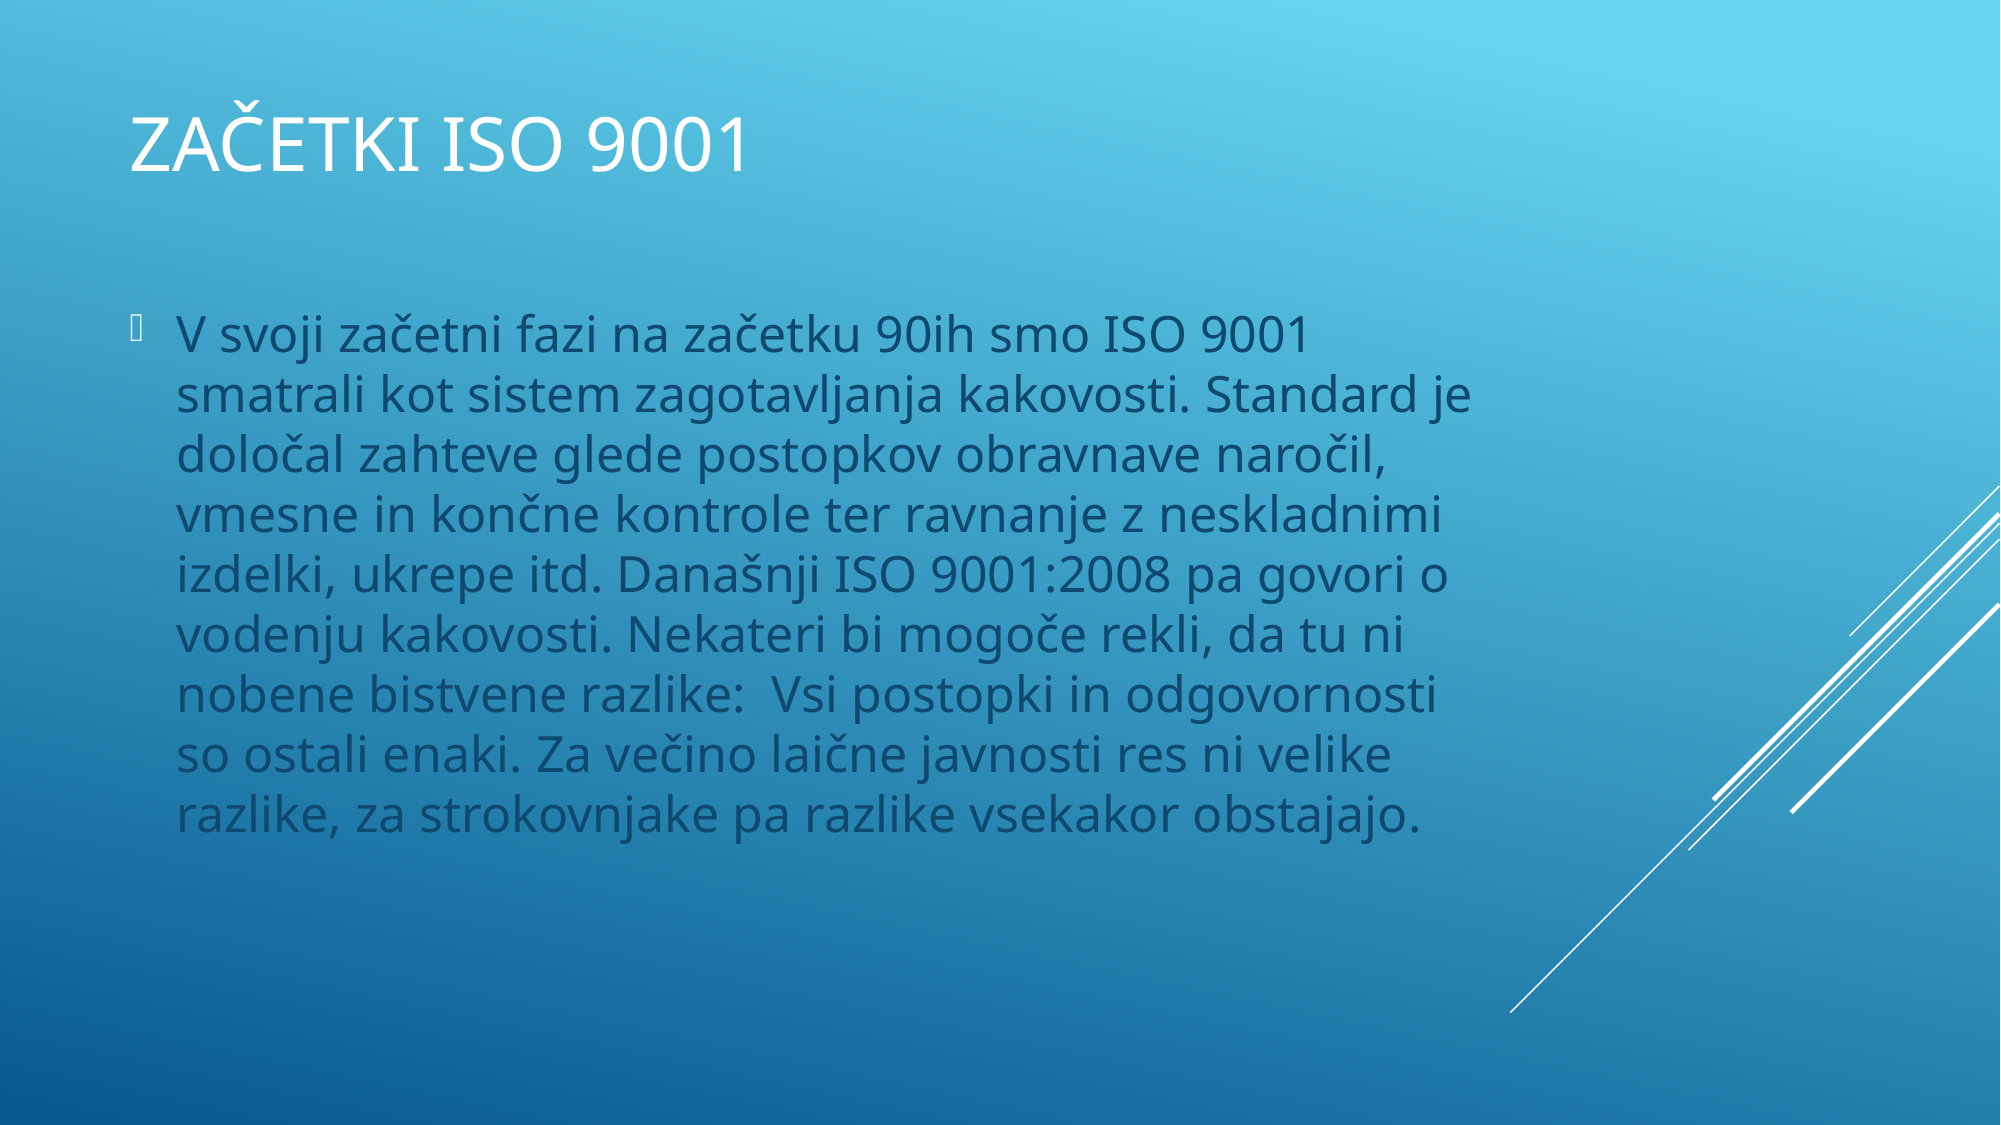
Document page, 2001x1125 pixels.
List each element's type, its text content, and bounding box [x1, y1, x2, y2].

list V svoji začetni fazi na začetku 90ih smo ISO 9001 smatrali kot sistem zagotavljanja kakovosti. Standard je določal zahteve glede postopkov obravnave naročil, vmesne in končne kontrole ter ravnanje z neskladnimi izdelki, ukrepe itd. Današnji ISO 9001:2008 pa govori o vodenju kakovosti. Nekateri bi mogoče rekli, da tu ni nobene bistvene razlike: Vsi postopki in odgovornosti so ostali enaki. Za večino laične javnosti res ni velike razlike, za strokovnjake pa razlike vsekakor obstajajo. [114, 121, 1515, 1023]
title ZAČETKI Iso 9001 [114, 17, 1515, 121]
